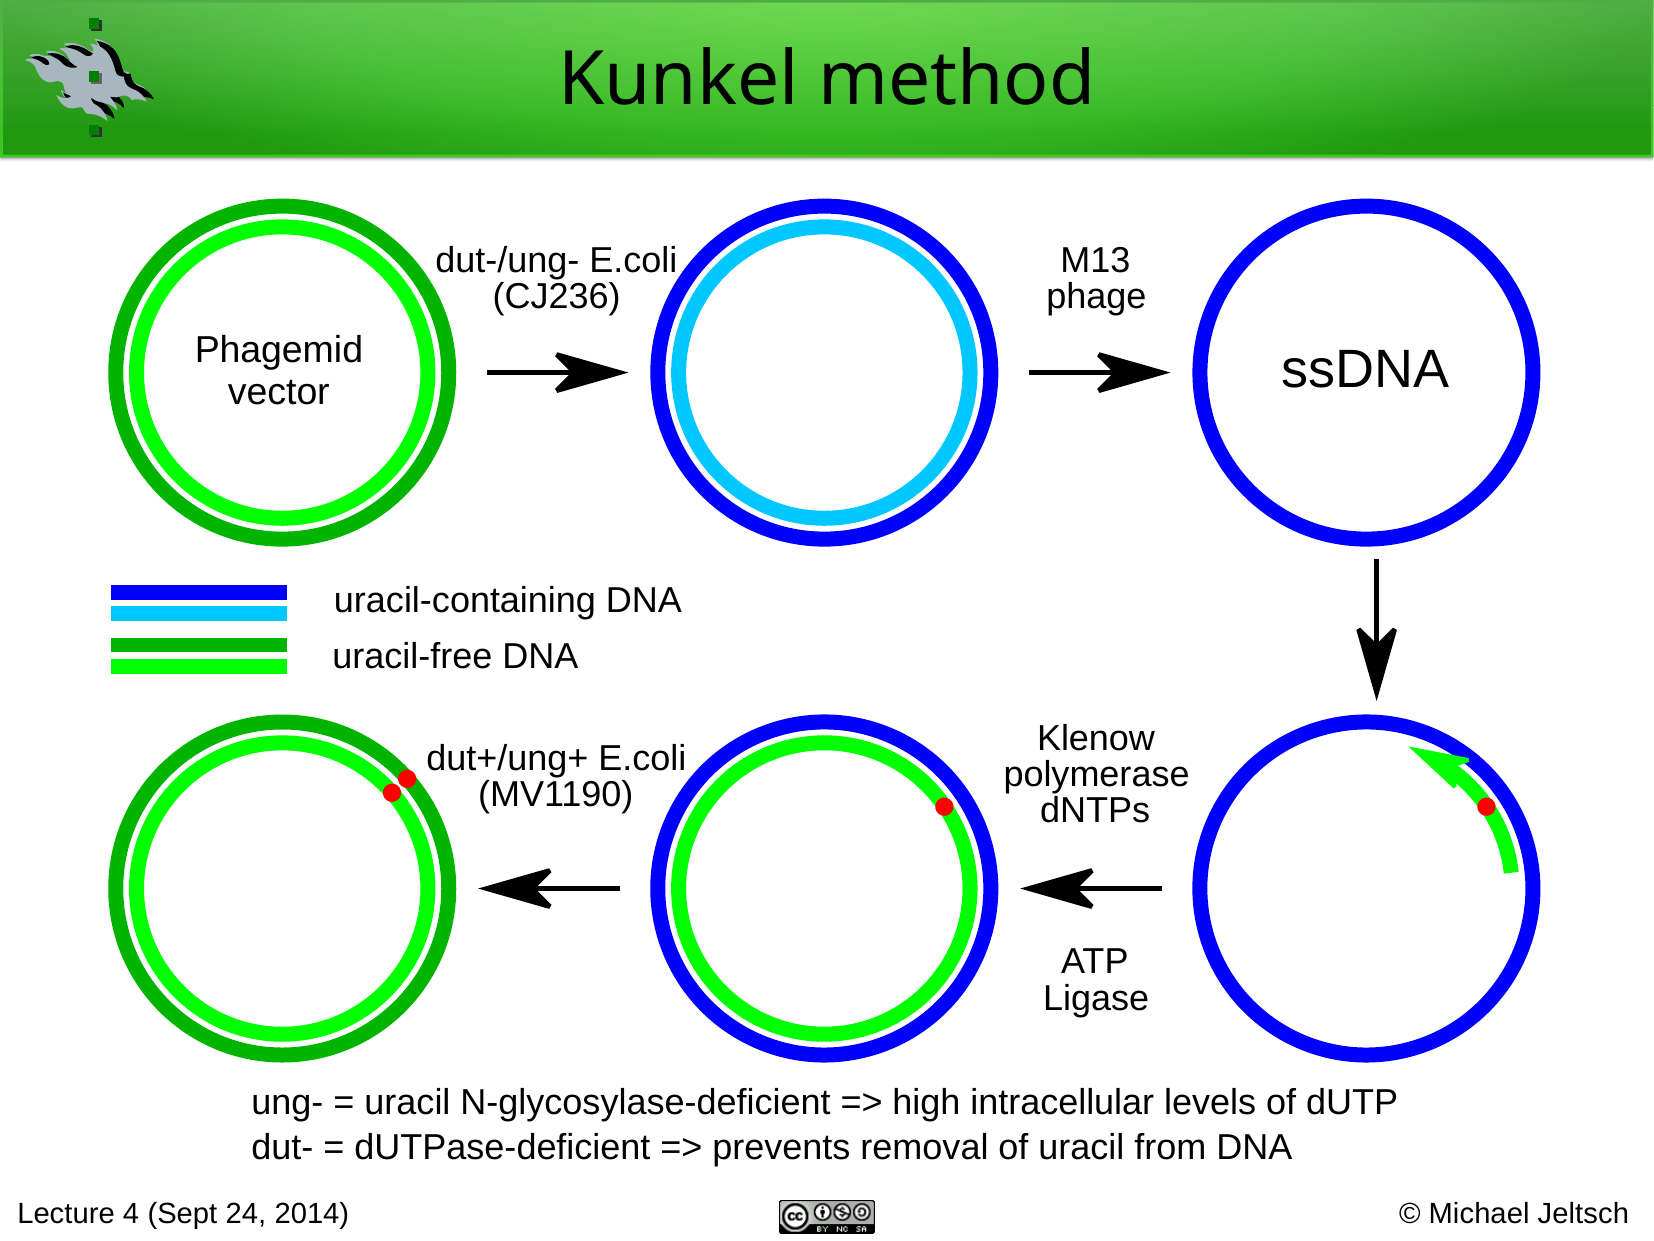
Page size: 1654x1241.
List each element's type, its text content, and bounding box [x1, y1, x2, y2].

text_box Phagemid vector [180, 321, 379, 421]
picture [103, 198, 1541, 1167]
picture [779, 1200, 875, 1234]
title Kunkel method [528, 30, 1125, 121]
